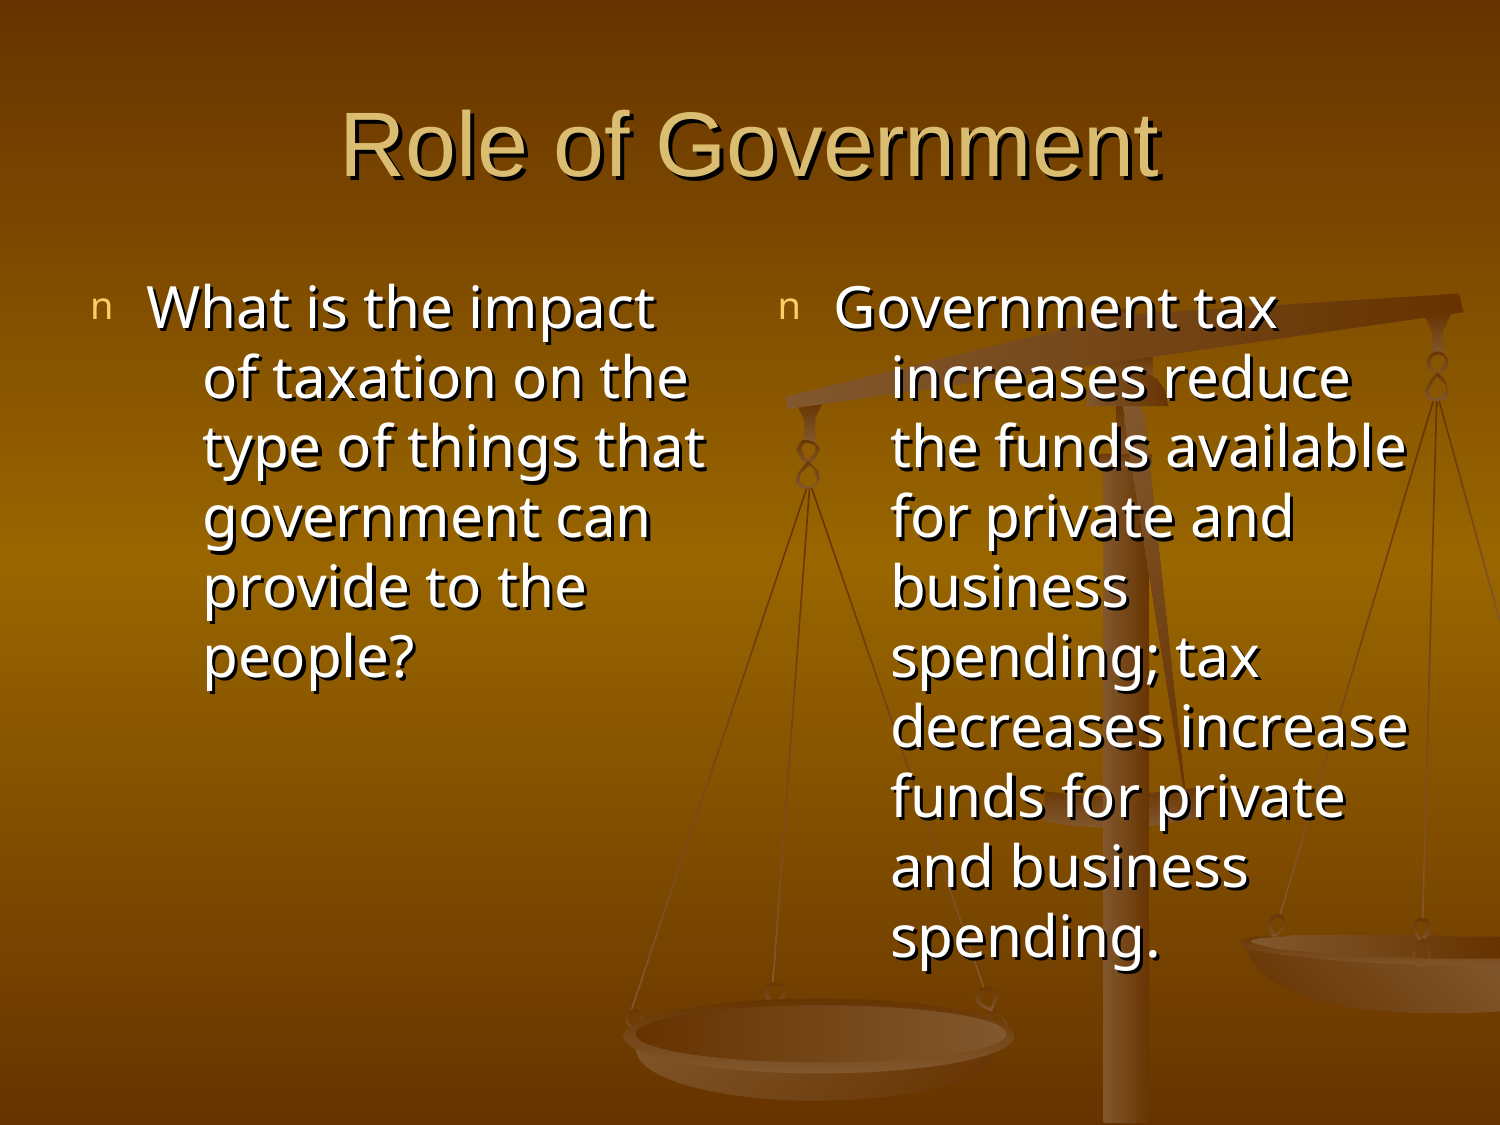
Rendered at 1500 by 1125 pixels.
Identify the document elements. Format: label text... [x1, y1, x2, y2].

list Government tax increases reduce the funds available for private and business spending; tax decreases increase funds for private and business spending. [762, 262, 1426, 1006]
list What is the impact of taxation on the type of things that government can provide to the people? [75, 262, 738, 1006]
title Role of Government [75, 45, 1426, 234]
